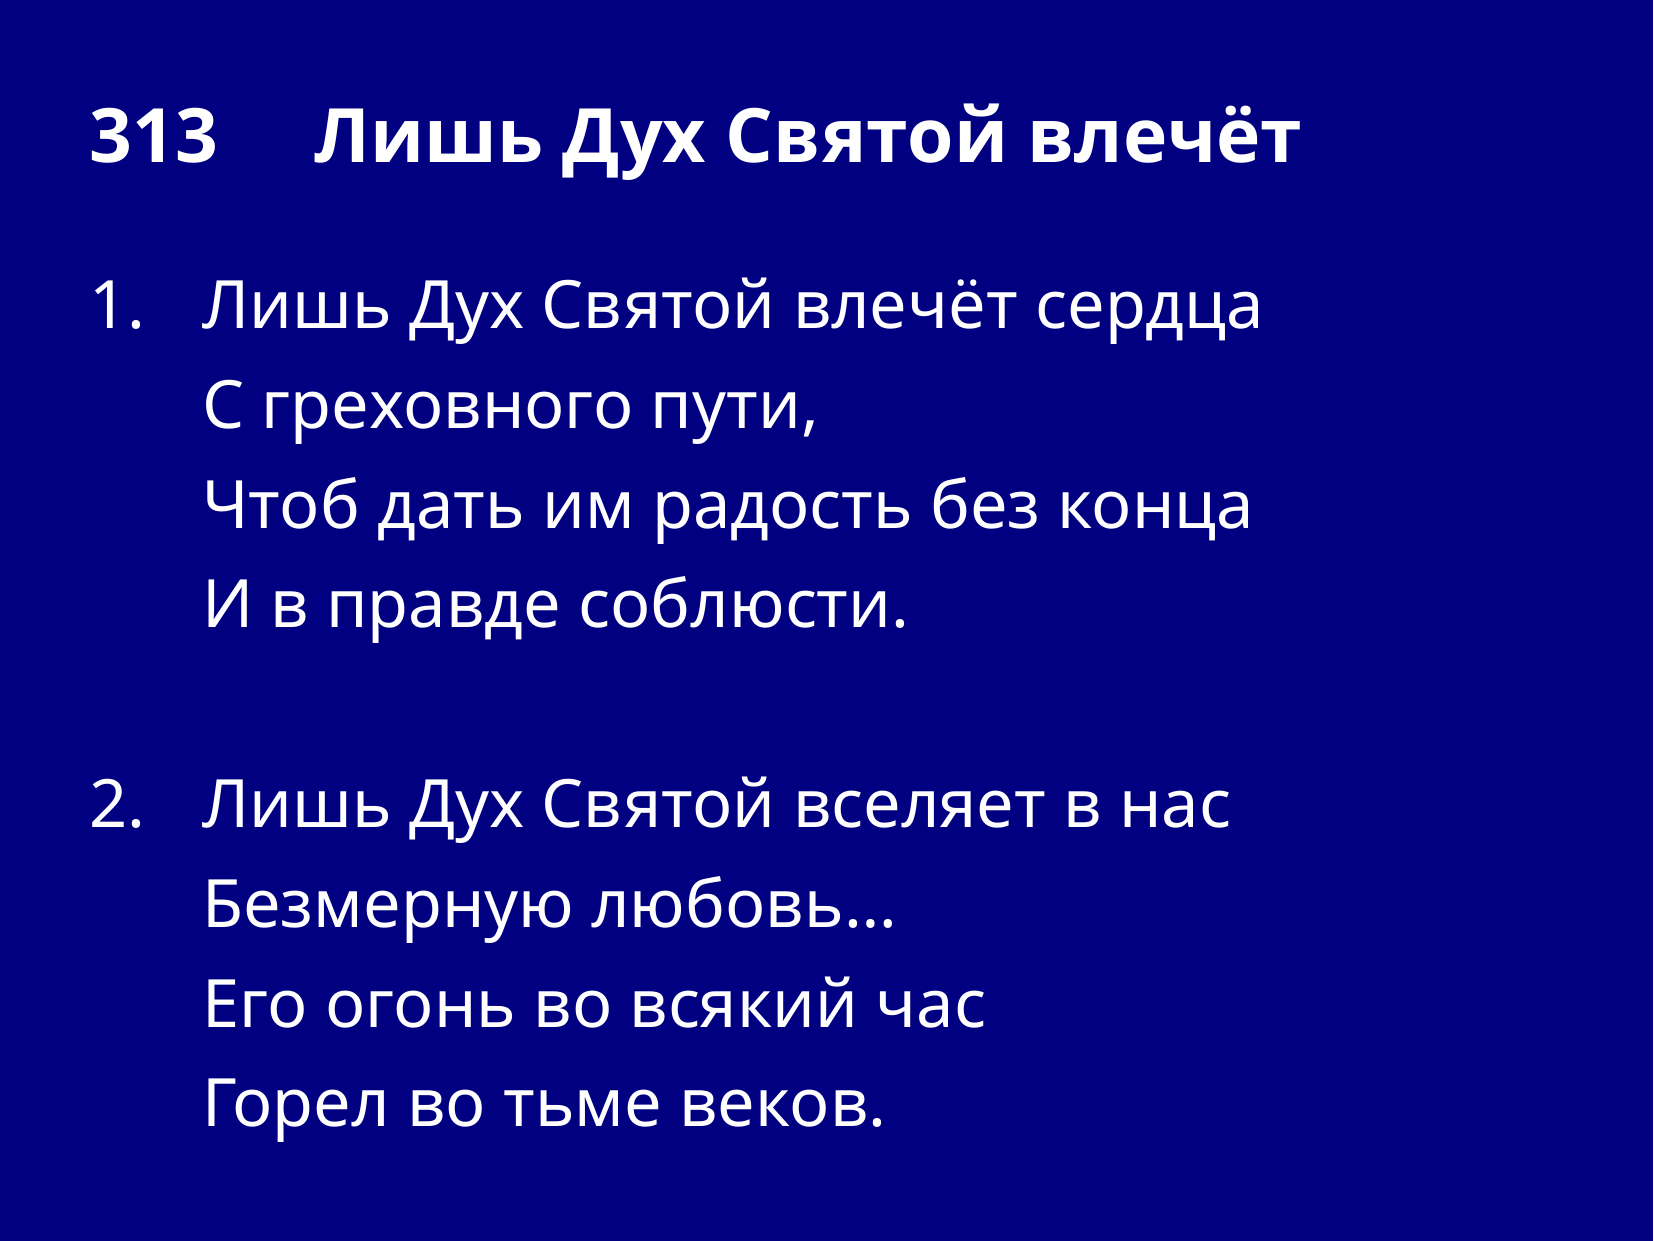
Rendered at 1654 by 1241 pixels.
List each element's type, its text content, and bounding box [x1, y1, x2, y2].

text_box 1. Лишь Дух Святой влечёт сердца С греховного пути, Чтоб дать им радость без конца И в правде соблюсти. 2. Лишь Дух Святой вселяет в нас Безмерную любовь… Его огонь во всякий час Горел во тьме веков. [75, 188, 1576, 1163]
text_box 313 Лишь Дух Святой влечёт [75, 75, 1576, 188]
